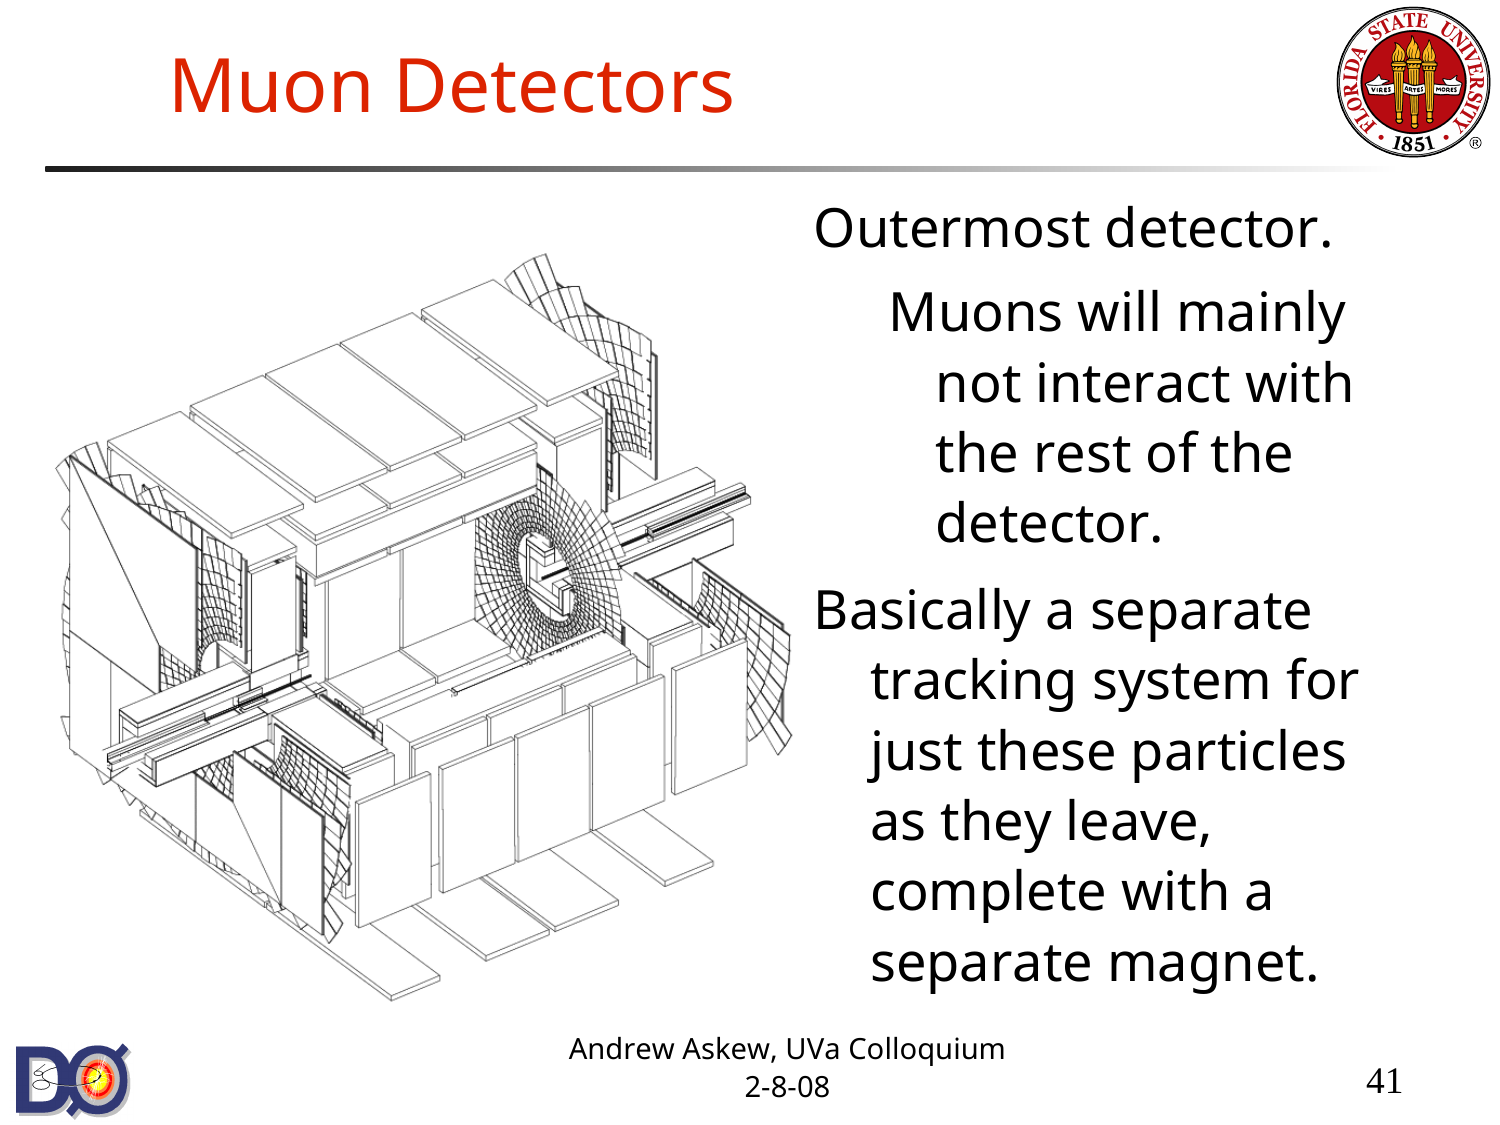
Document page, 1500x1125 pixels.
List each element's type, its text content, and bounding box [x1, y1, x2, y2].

title Muon Detectors [168, 29, 1313, 137]
list Outermost detector. Muons will mainly not interact with the rest of the detector. Basically a separate tracking system for just these particles as they leave, complete with a separate magnet. [814, 190, 1408, 974]
picture [15, 246, 841, 1010]
picture [9, 1042, 134, 1122]
picture [1335, 5, 1492, 159]
